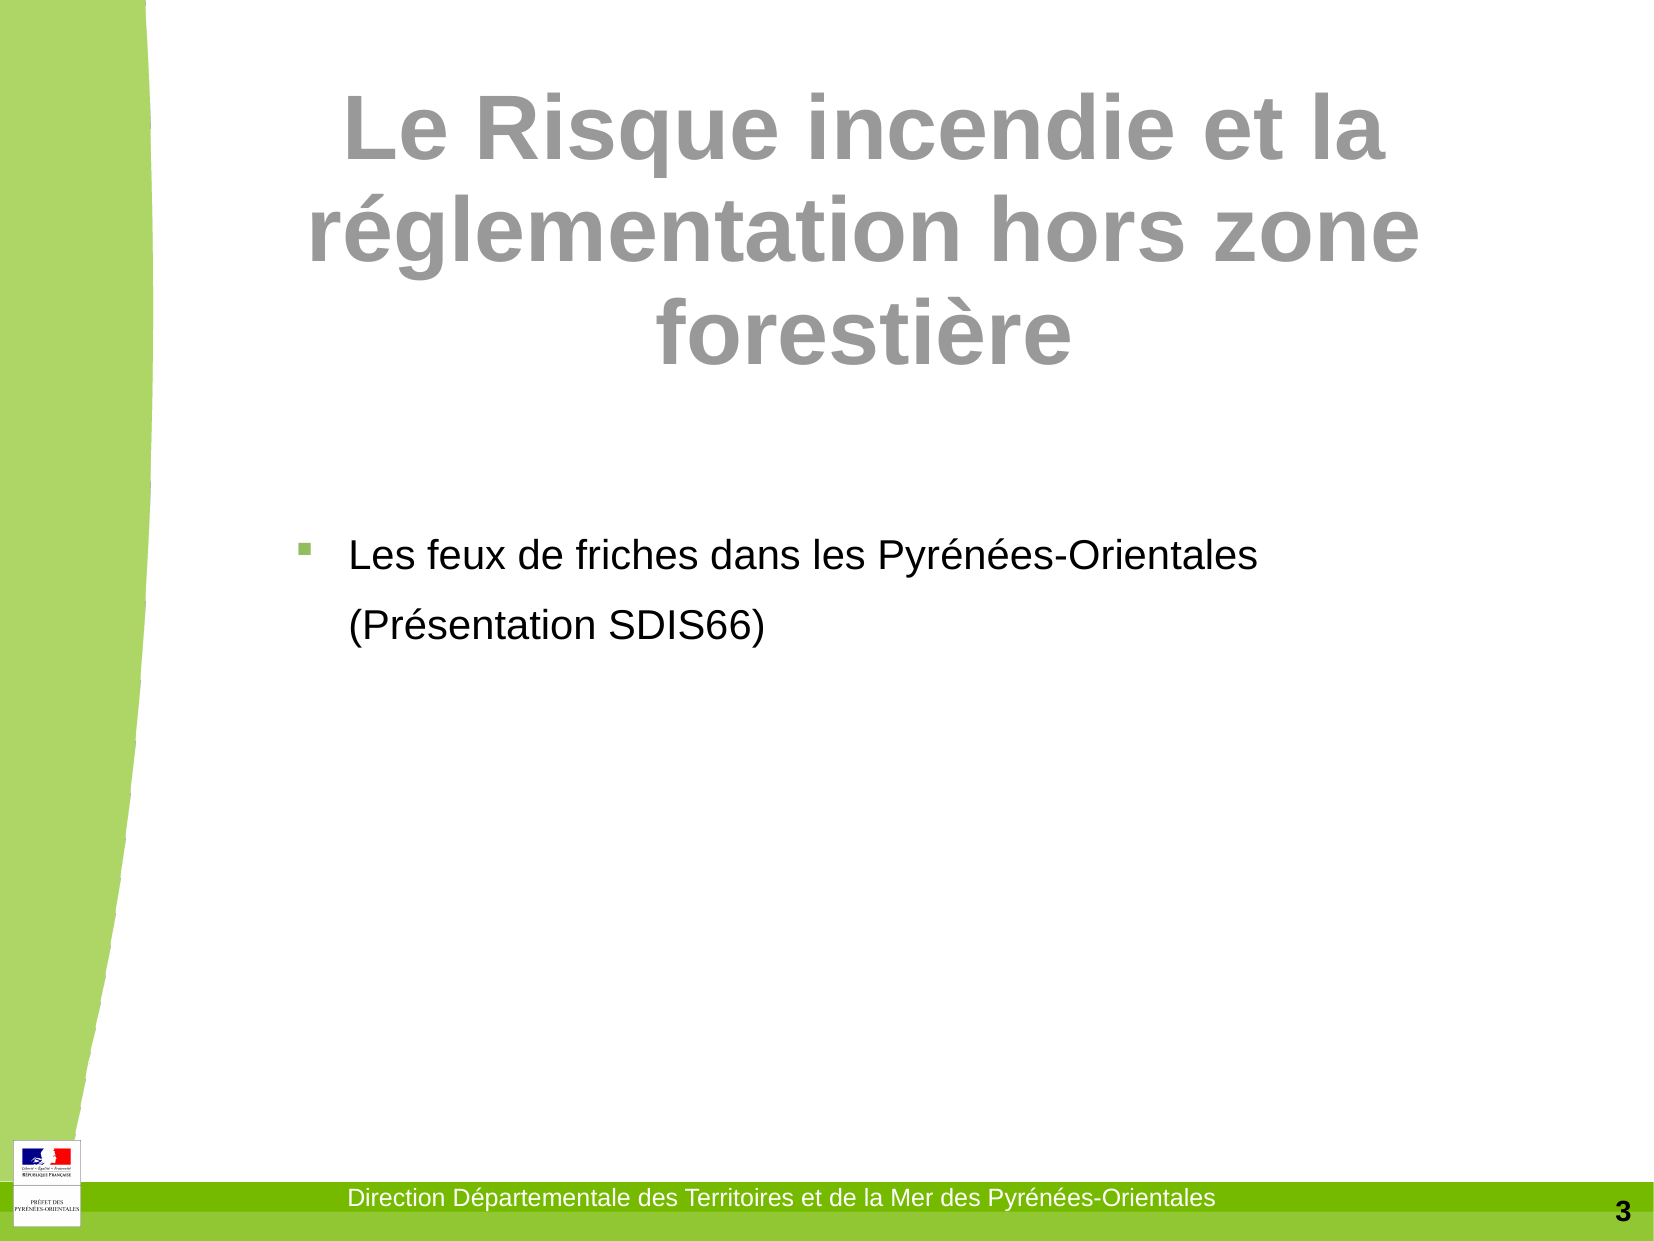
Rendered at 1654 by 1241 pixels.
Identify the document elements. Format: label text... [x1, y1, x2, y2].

list Les feux de friches dans les Pyrénées-Orientales (Présentation SDIS66) [206, 531, 1536, 719]
picture [0, 0, 1654, 1241]
title Le Risque incendie et la réglementation hors zone forestière [147, 76, 1583, 384]
